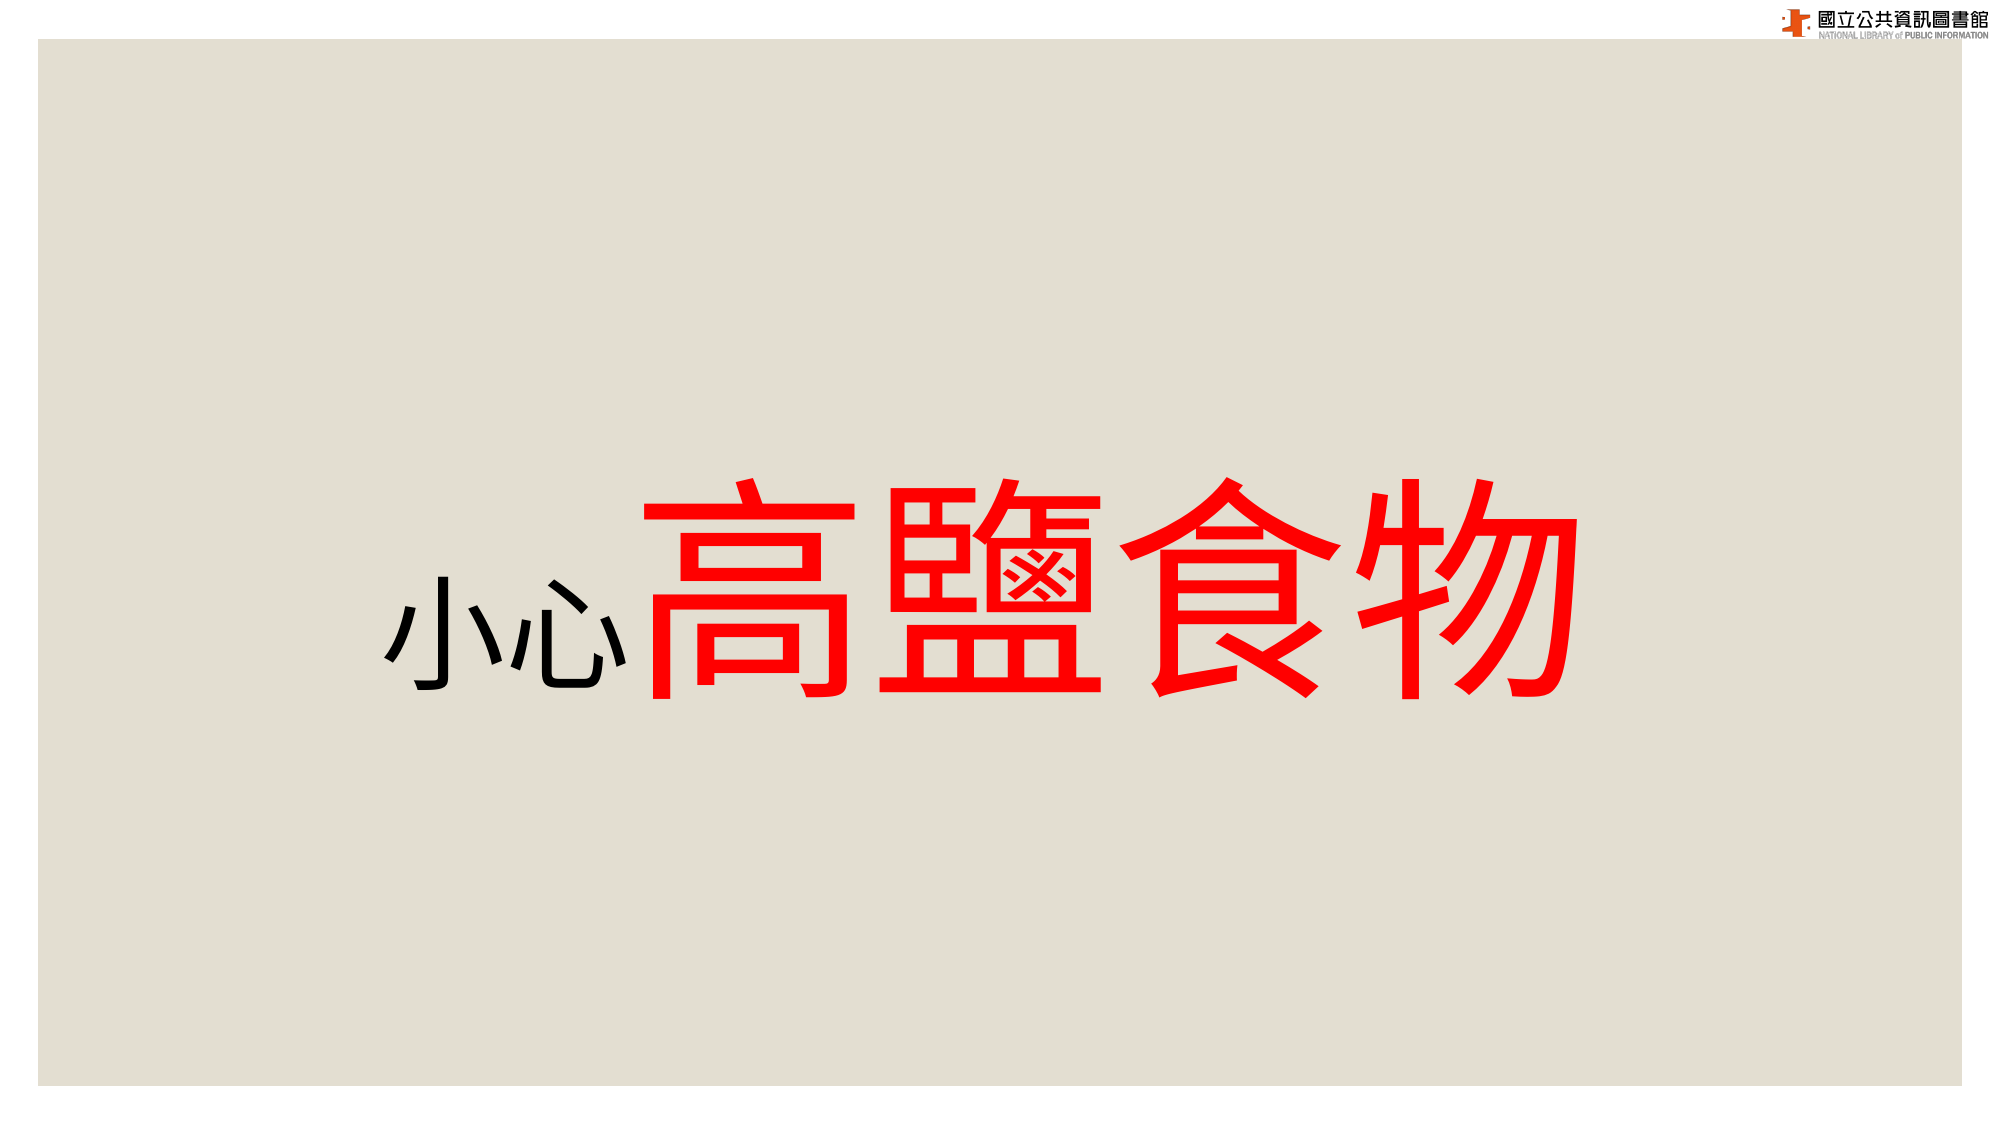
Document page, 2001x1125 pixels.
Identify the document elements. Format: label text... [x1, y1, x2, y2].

text_box 小心高鹽食物 [365, 433, 1617, 861]
